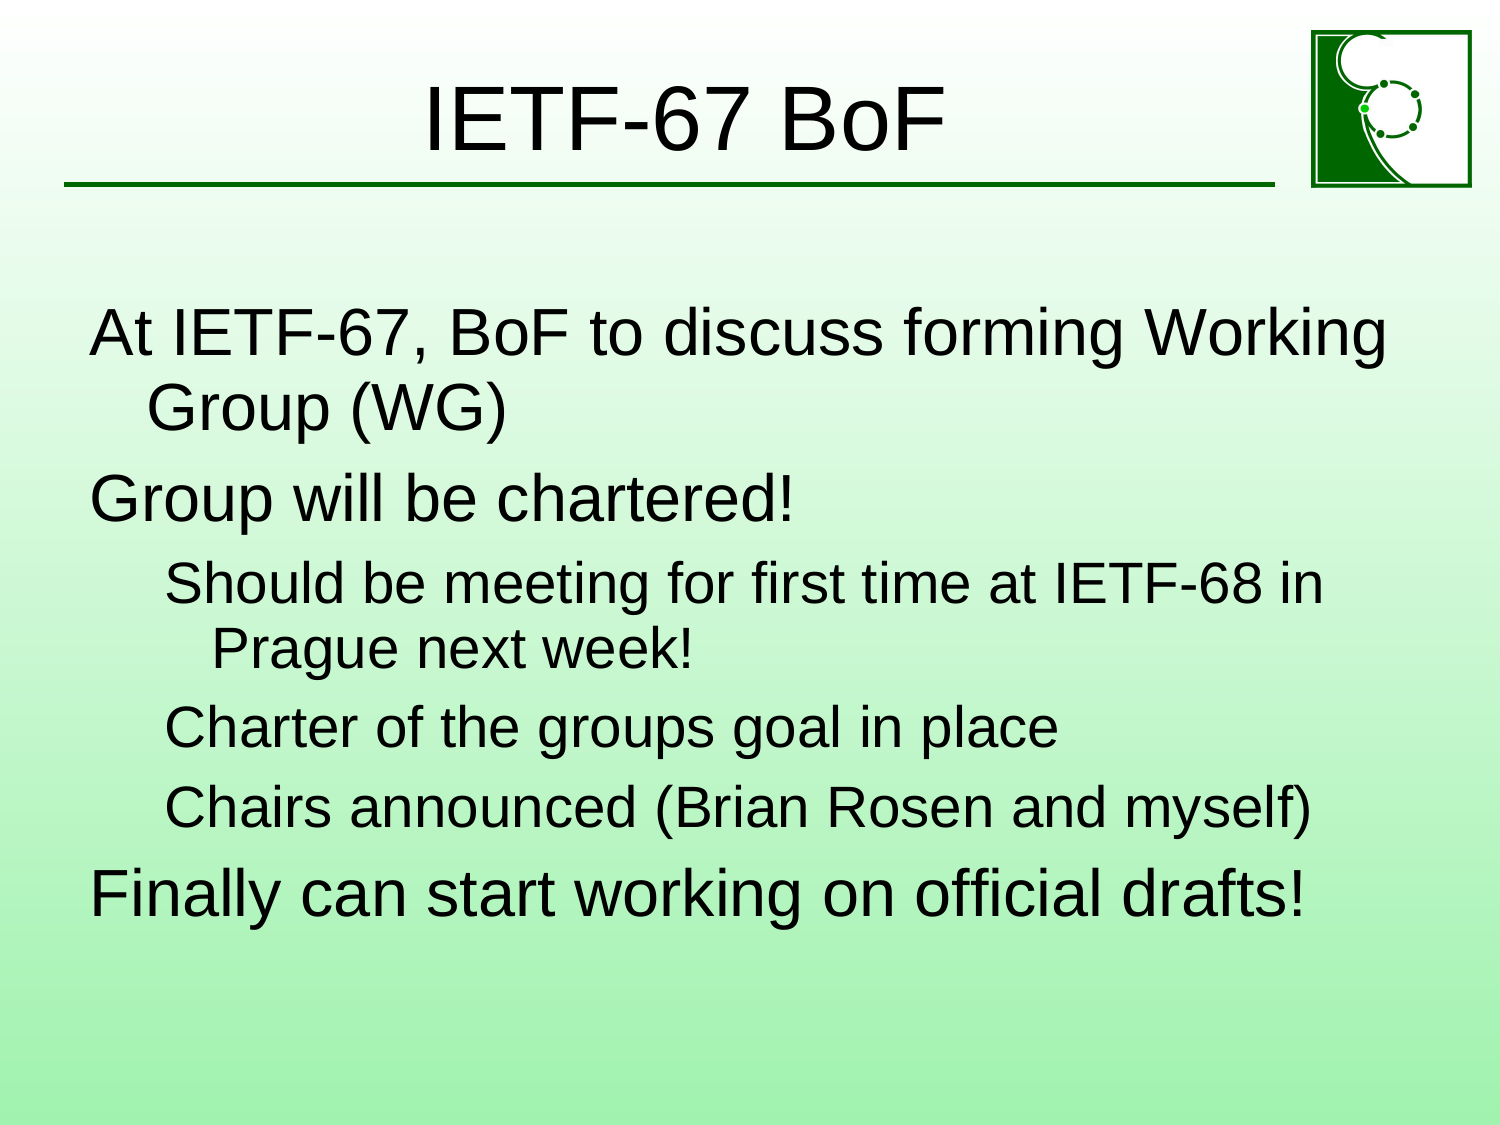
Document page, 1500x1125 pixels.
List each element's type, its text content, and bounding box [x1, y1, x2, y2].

picture [1311, 30, 1472, 188]
title IETF-67 BoF [76, 24, 1295, 213]
list At IETF-67, BoF to discuss forming Working Group (WG) Group will be chartered! Should be meeting for first time at IETF-68 in Prague next week! Charter of the groups goal in place Chairs announced (Brian Rosen and myself) Finally can start working on official drafts! [75, 287, 1426, 1005]
